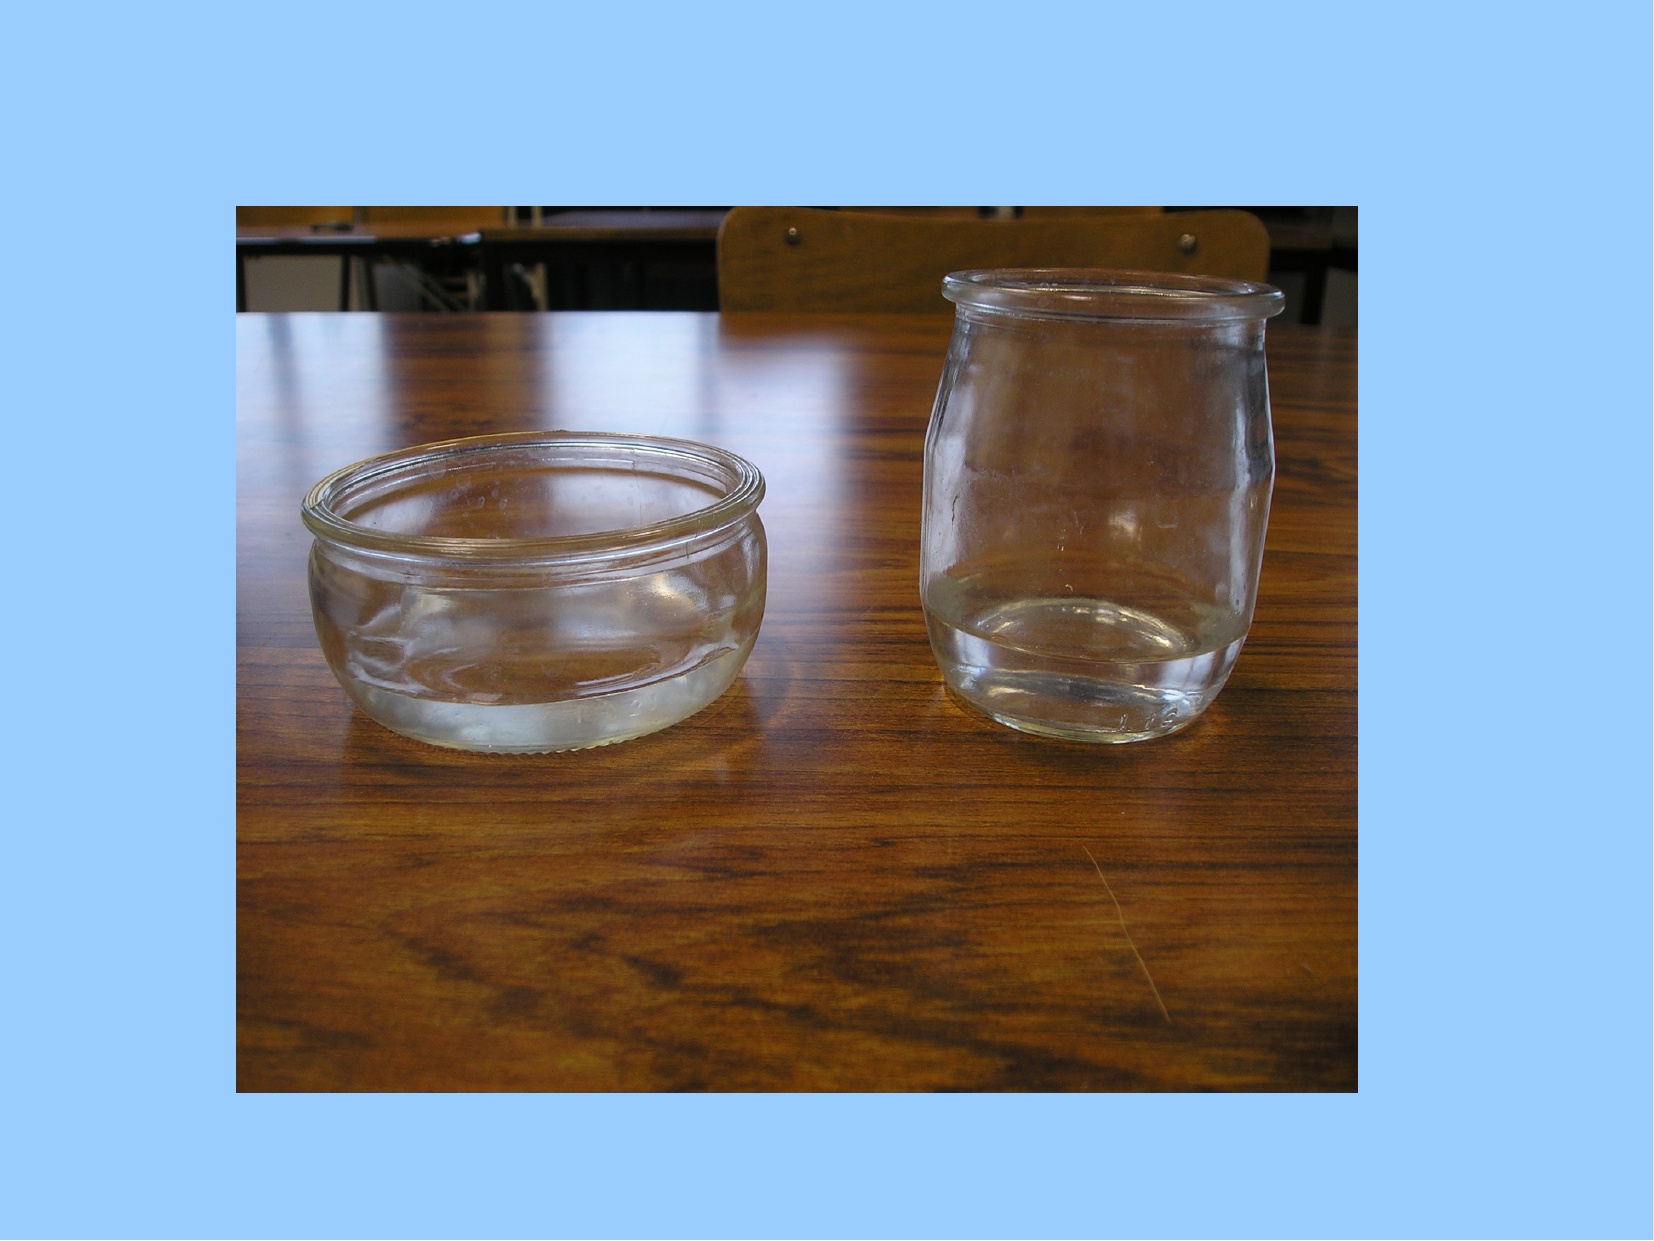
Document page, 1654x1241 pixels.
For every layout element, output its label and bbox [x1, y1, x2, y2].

picture [236, 206, 1358, 1093]
